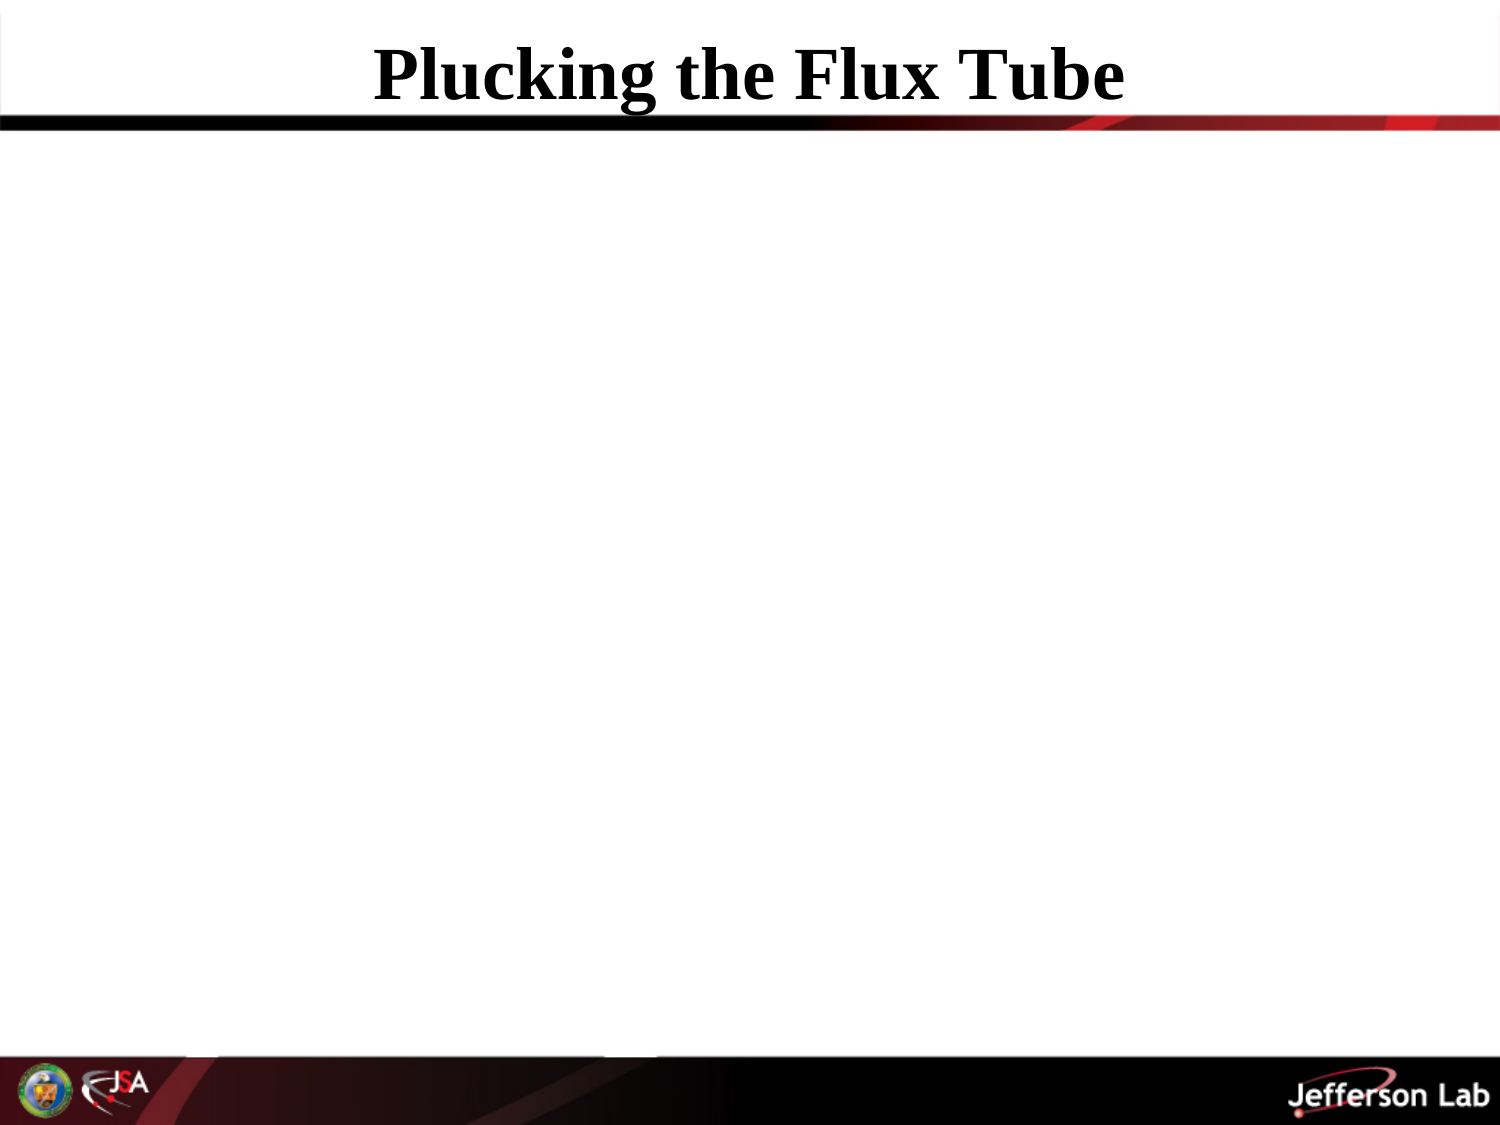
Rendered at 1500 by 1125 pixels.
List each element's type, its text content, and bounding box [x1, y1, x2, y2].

title Plucking the Flux Tube [112, 0, 1388, 151]
picture [0, 0, 1500, 1125]
